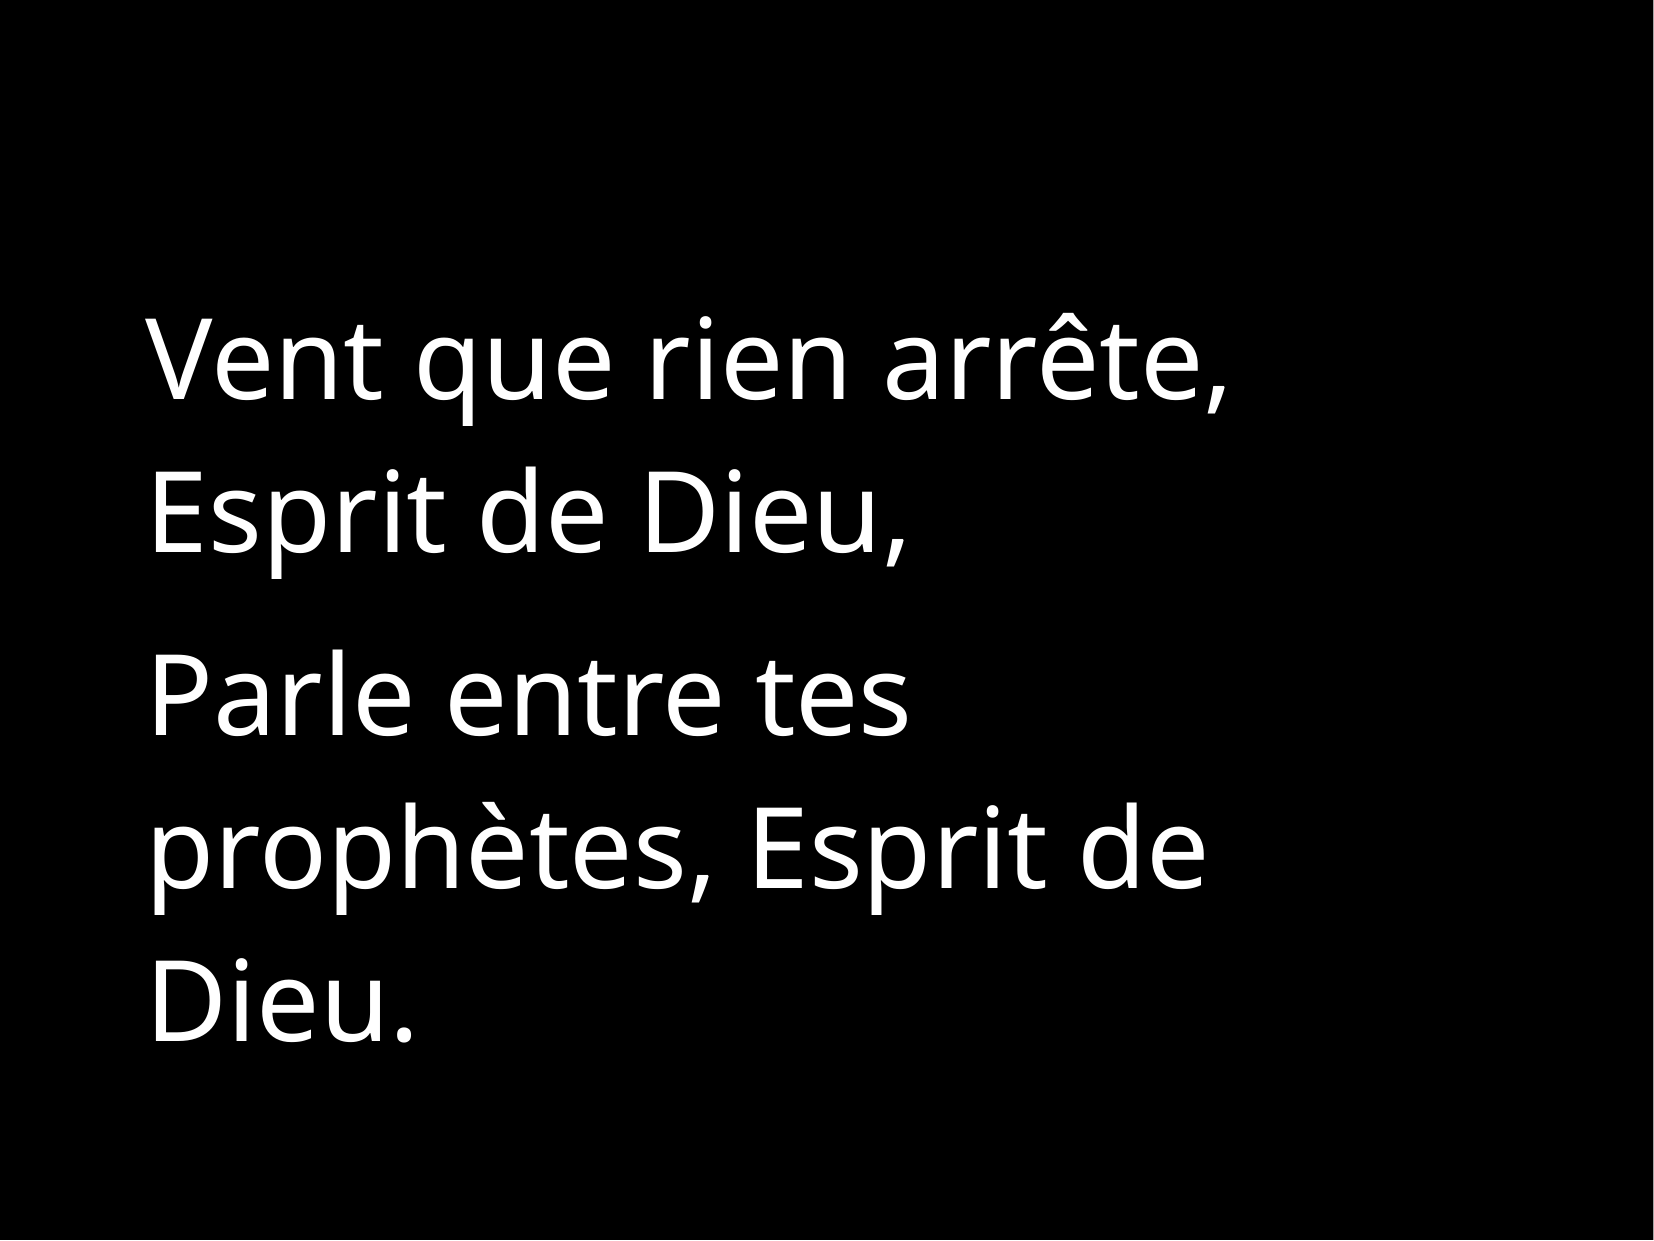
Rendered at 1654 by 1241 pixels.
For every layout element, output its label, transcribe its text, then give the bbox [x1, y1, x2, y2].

list Vent que rien arrête, Esprit de Dieu, Parle entre tes prophètes, Esprit de Dieu. [75, 96, 1425, 1115]
